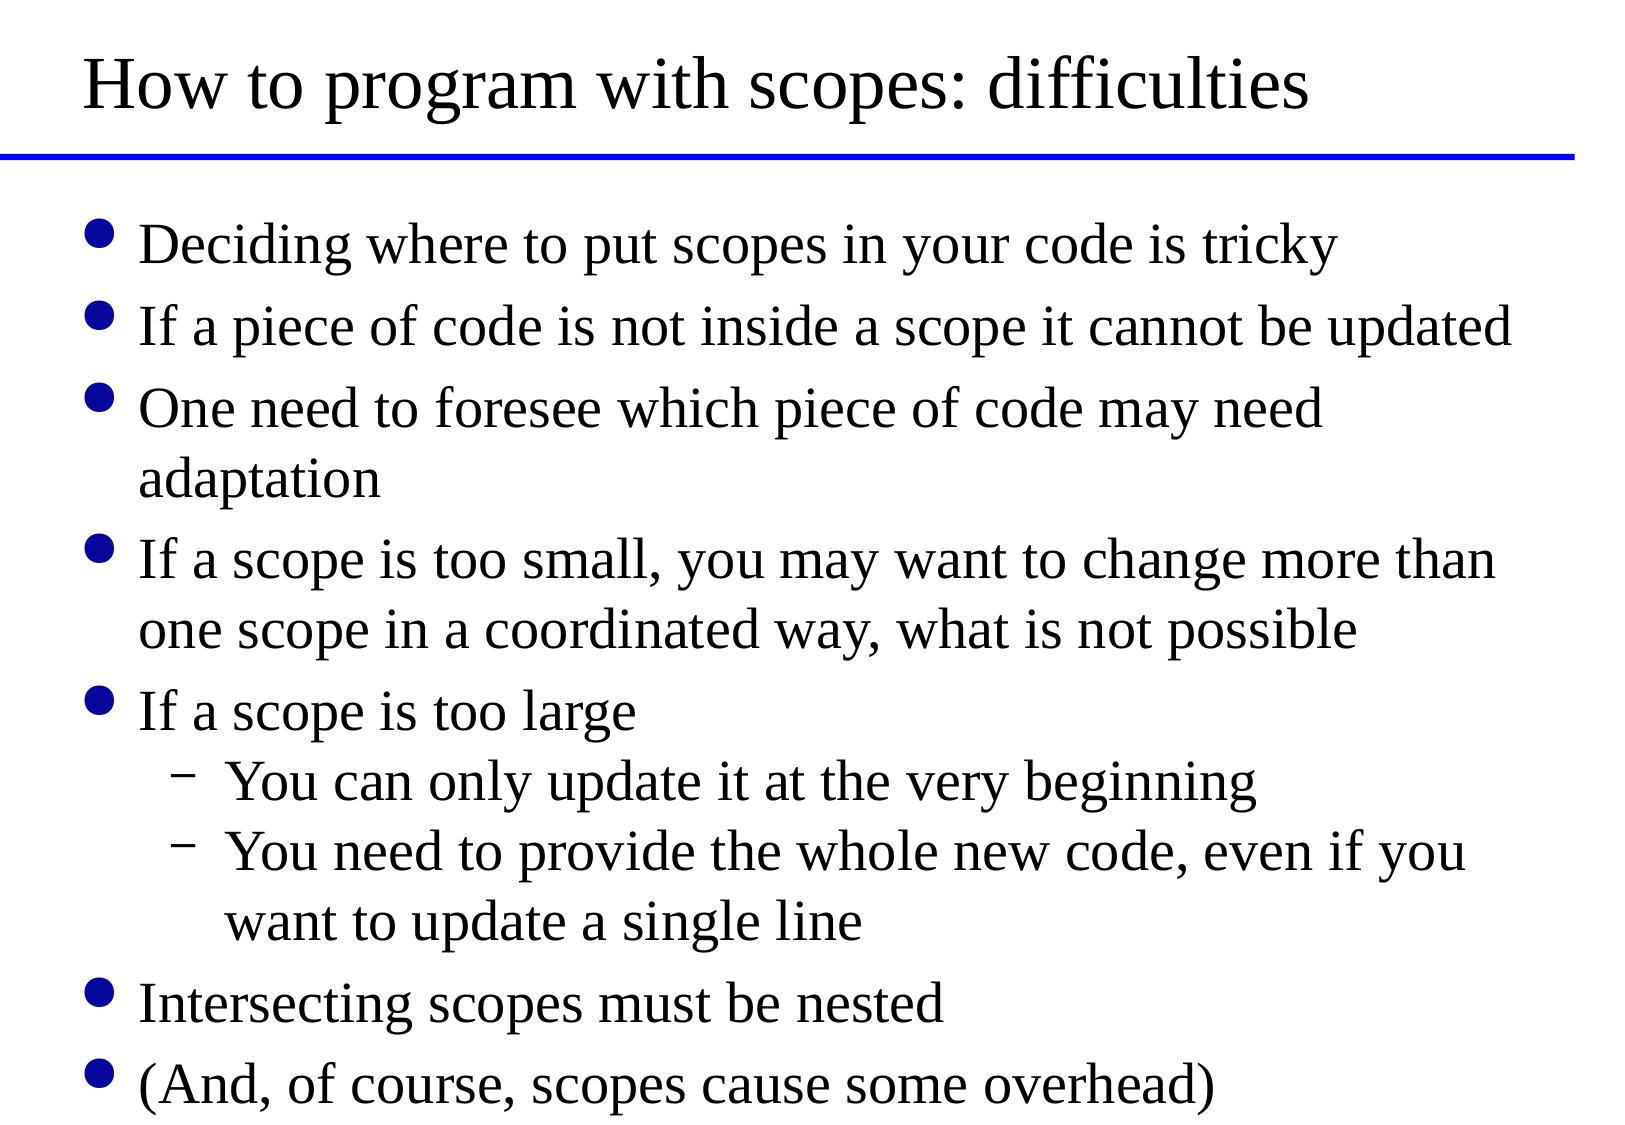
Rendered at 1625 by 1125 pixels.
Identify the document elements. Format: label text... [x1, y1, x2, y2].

title How to program with scopes: difficulties [67, 27, 1544, 131]
list Deciding where to put scopes in your code is tricky If a piece of code is not inside a scope it cannot be updated One need to foresee which piece of code may need adaptation If a scope is too small, you may want to change more than one scope in a coordinated way, what is not possible If a scope is too large You can only update it at the very beginning You need to provide the whole new code, even if you want to update a single line Intersecting scopes must be nested (And, of course, scopes cause some overhead) [67, 198, 1546, 1061]
